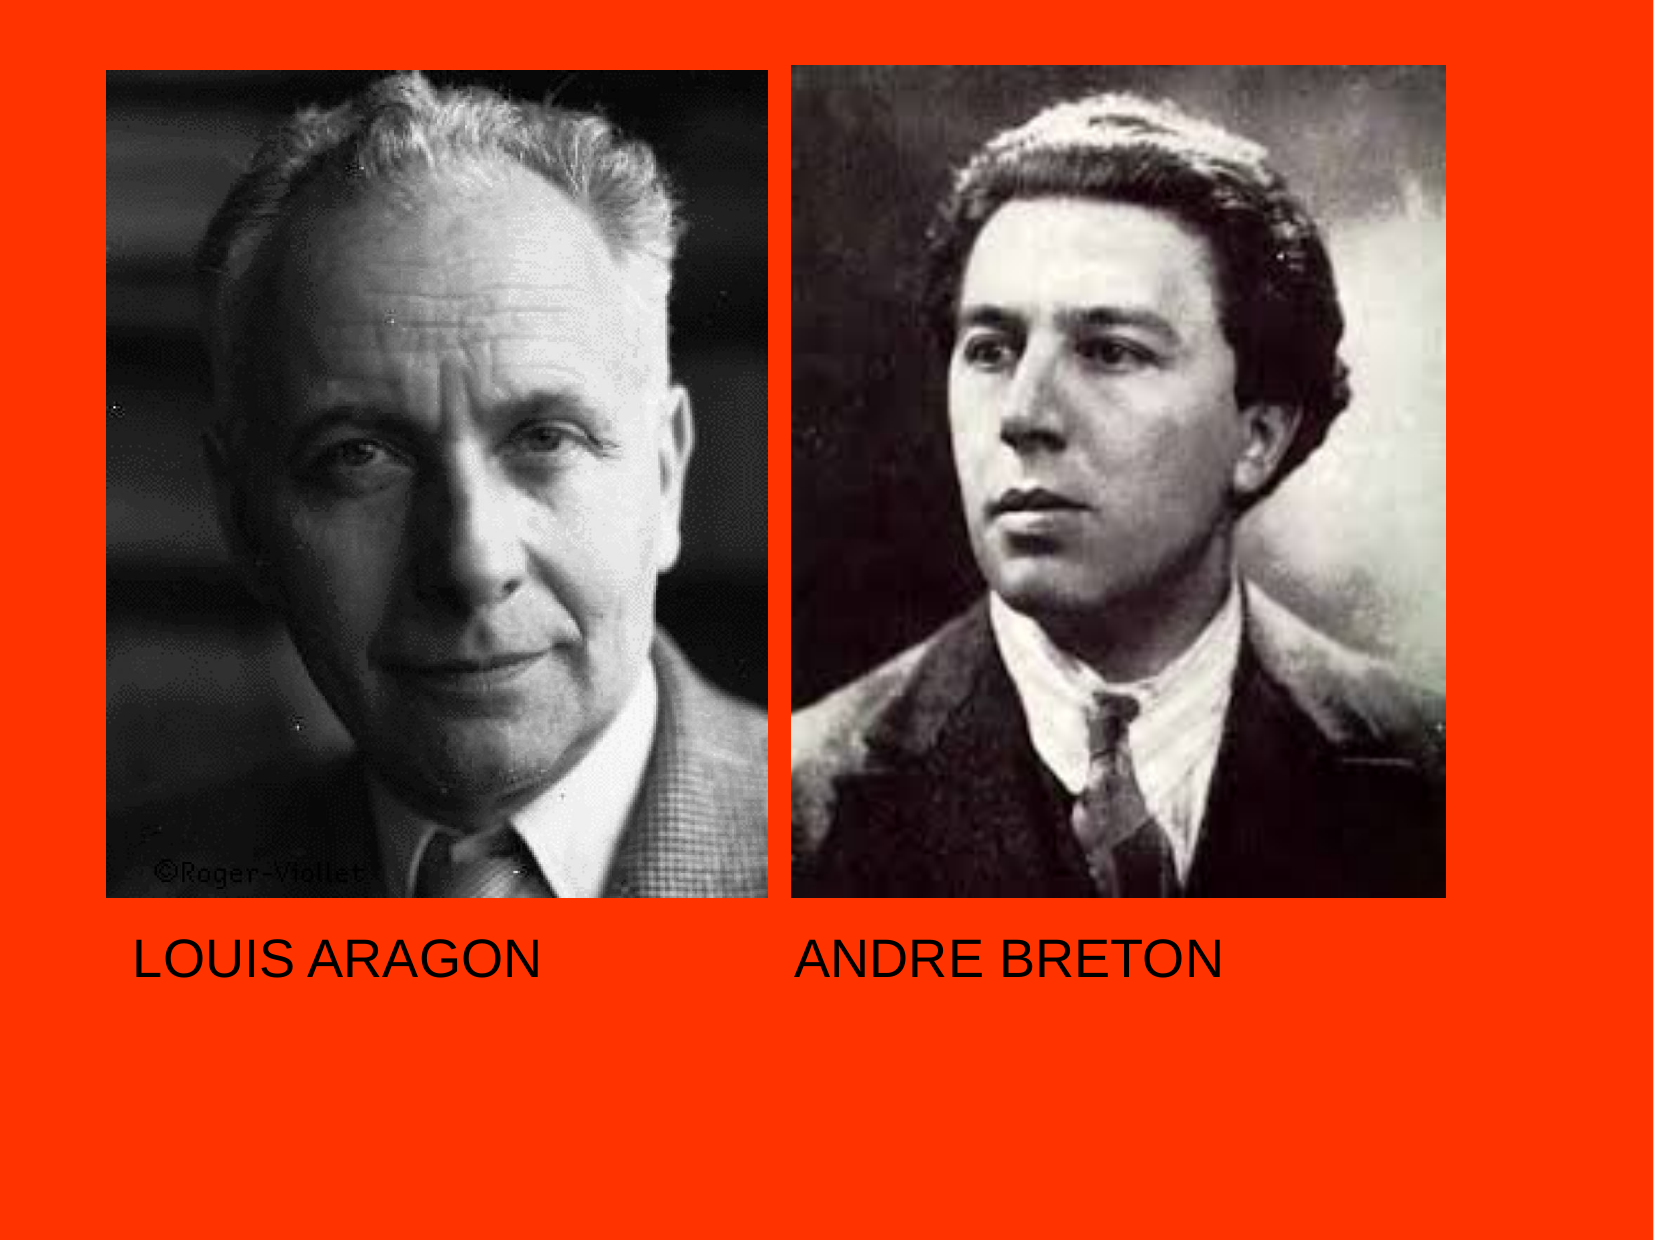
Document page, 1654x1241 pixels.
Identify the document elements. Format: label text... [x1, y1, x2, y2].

text_box LOUIS ARAGON [118, 921, 779, 997]
picture [106, 70, 768, 898]
picture [791, 65, 1446, 898]
text_box ANDRE BRETON [779, 921, 1453, 997]
